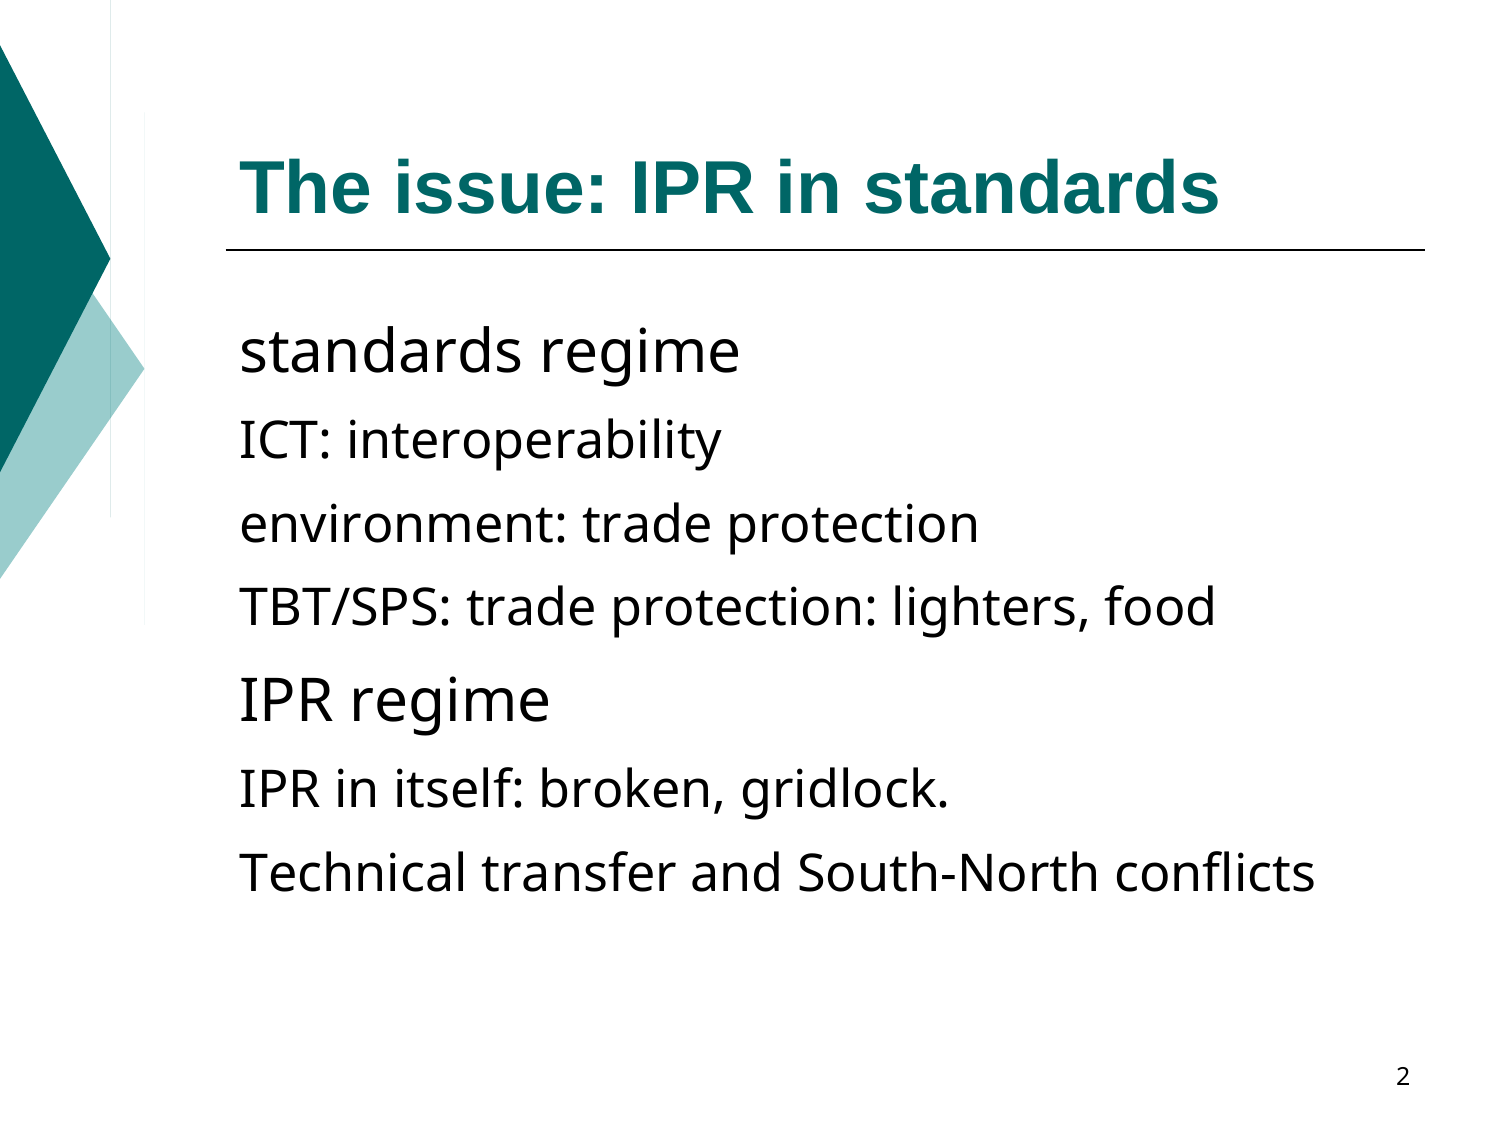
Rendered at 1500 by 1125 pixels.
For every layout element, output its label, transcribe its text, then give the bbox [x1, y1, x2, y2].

title The issue: IPR in standards [224, 49, 1425, 237]
list standards regime ICT: interoperability environment: trade protection TBT/SPS: trade protection: lighters, food IPR regime IPR in itself: broken, gridlock. Technical transfer and South-North conflicts [224, 299, 1425, 975]
